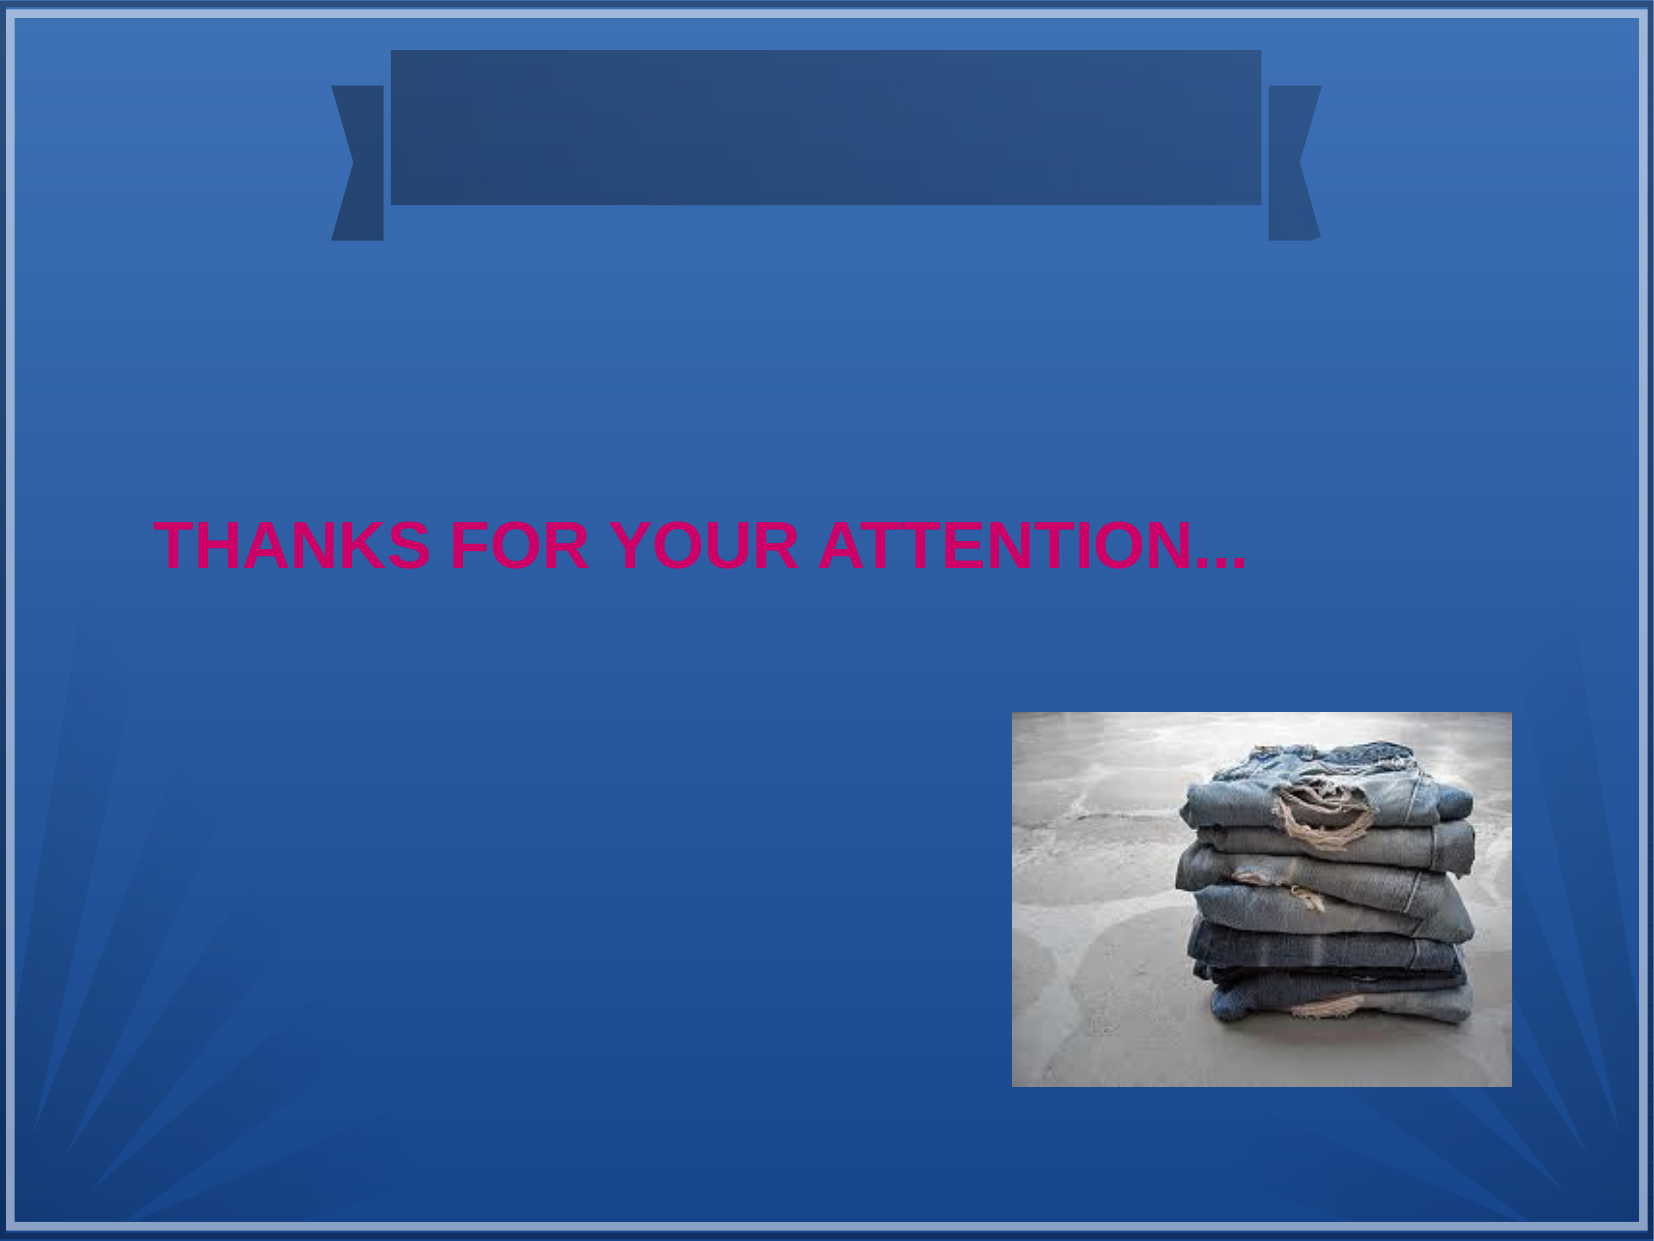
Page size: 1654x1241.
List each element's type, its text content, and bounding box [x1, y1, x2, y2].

list THANKS FOR YOUR ATTENTION... [82, 299, 1571, 1241]
picture [1012, 712, 1512, 1087]
